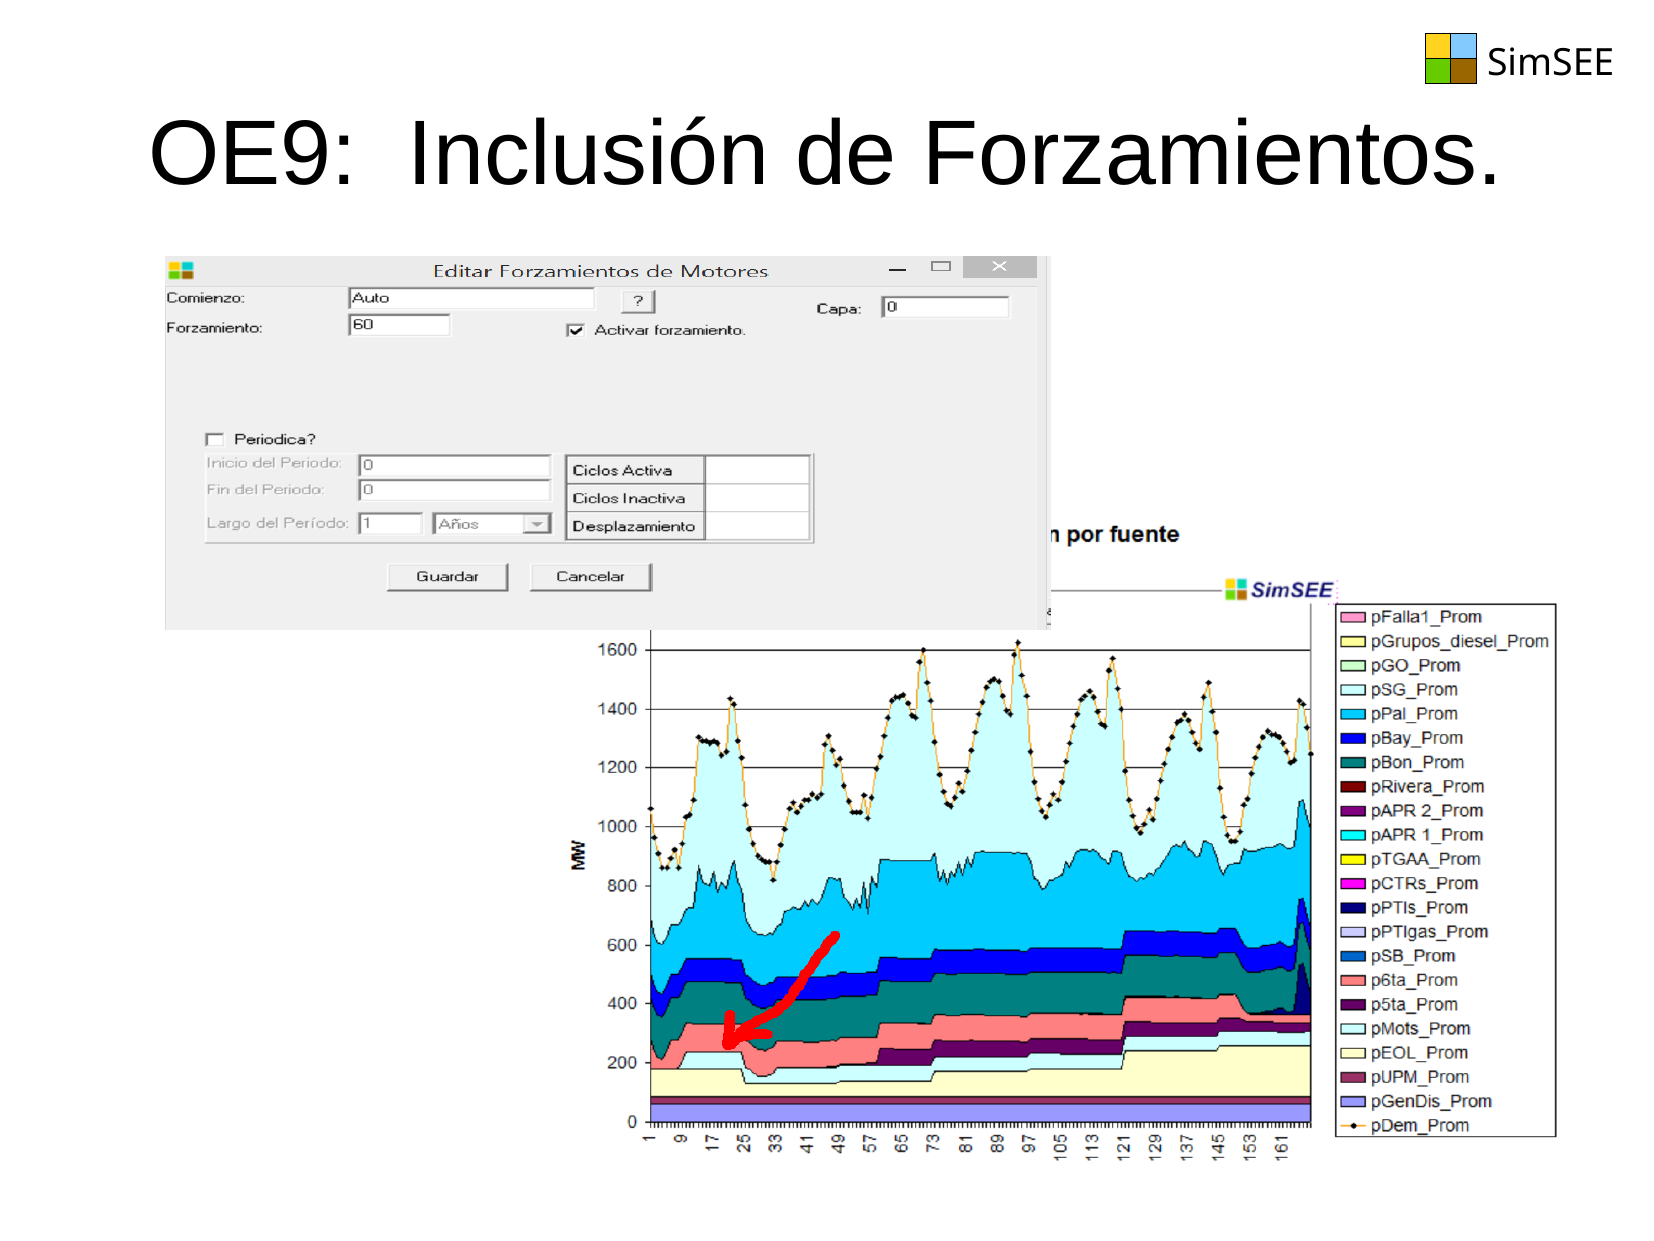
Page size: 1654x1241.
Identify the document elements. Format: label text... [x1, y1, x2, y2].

picture [165, 256, 1563, 1171]
title OE9: Inclusión de Forzamientos. [82, 49, 1571, 257]
